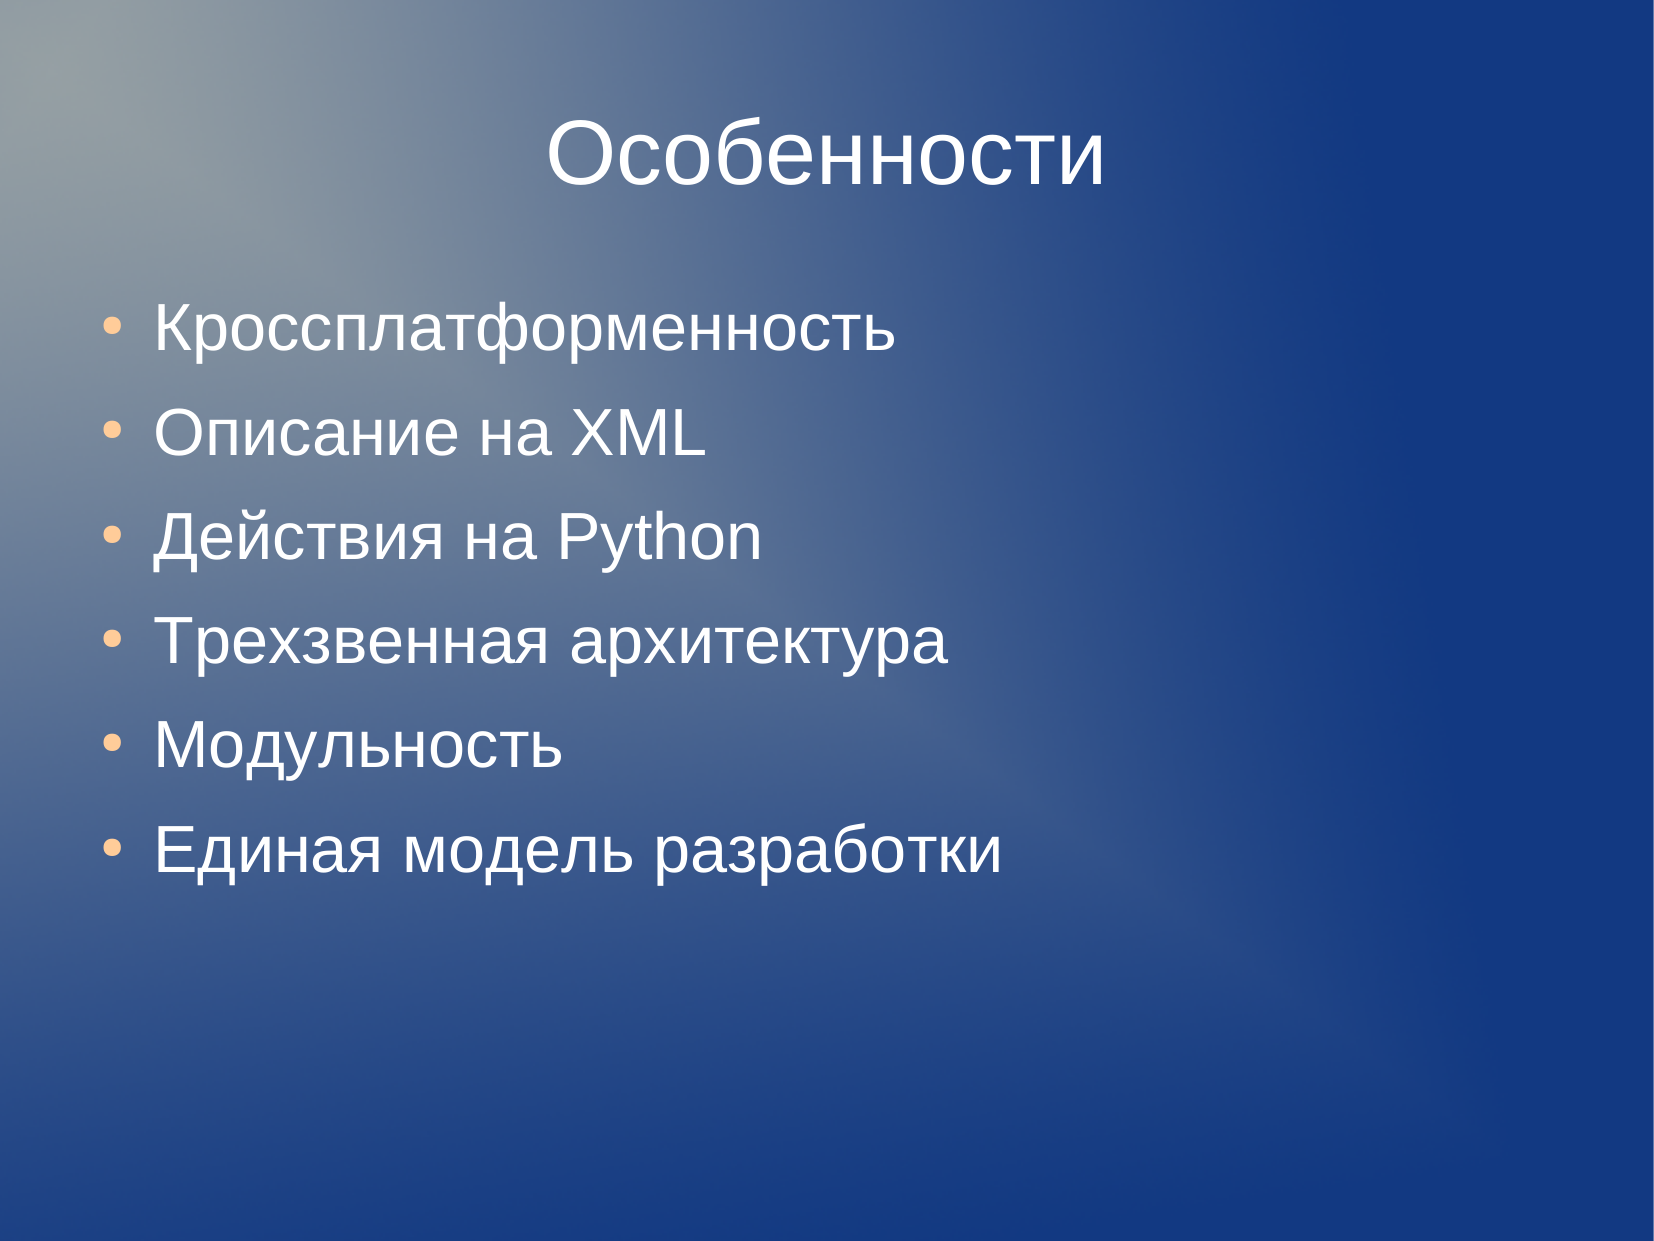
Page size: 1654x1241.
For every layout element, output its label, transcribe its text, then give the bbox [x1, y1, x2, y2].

picture [0, 0, 1654, 1241]
list Кроссплатформенность Описание на XML Действия на Python Трехзвенная архитектура Модульность Единая модель разработки [82, 290, 1571, 1094]
title Особенности [82, 49, 1571, 257]
